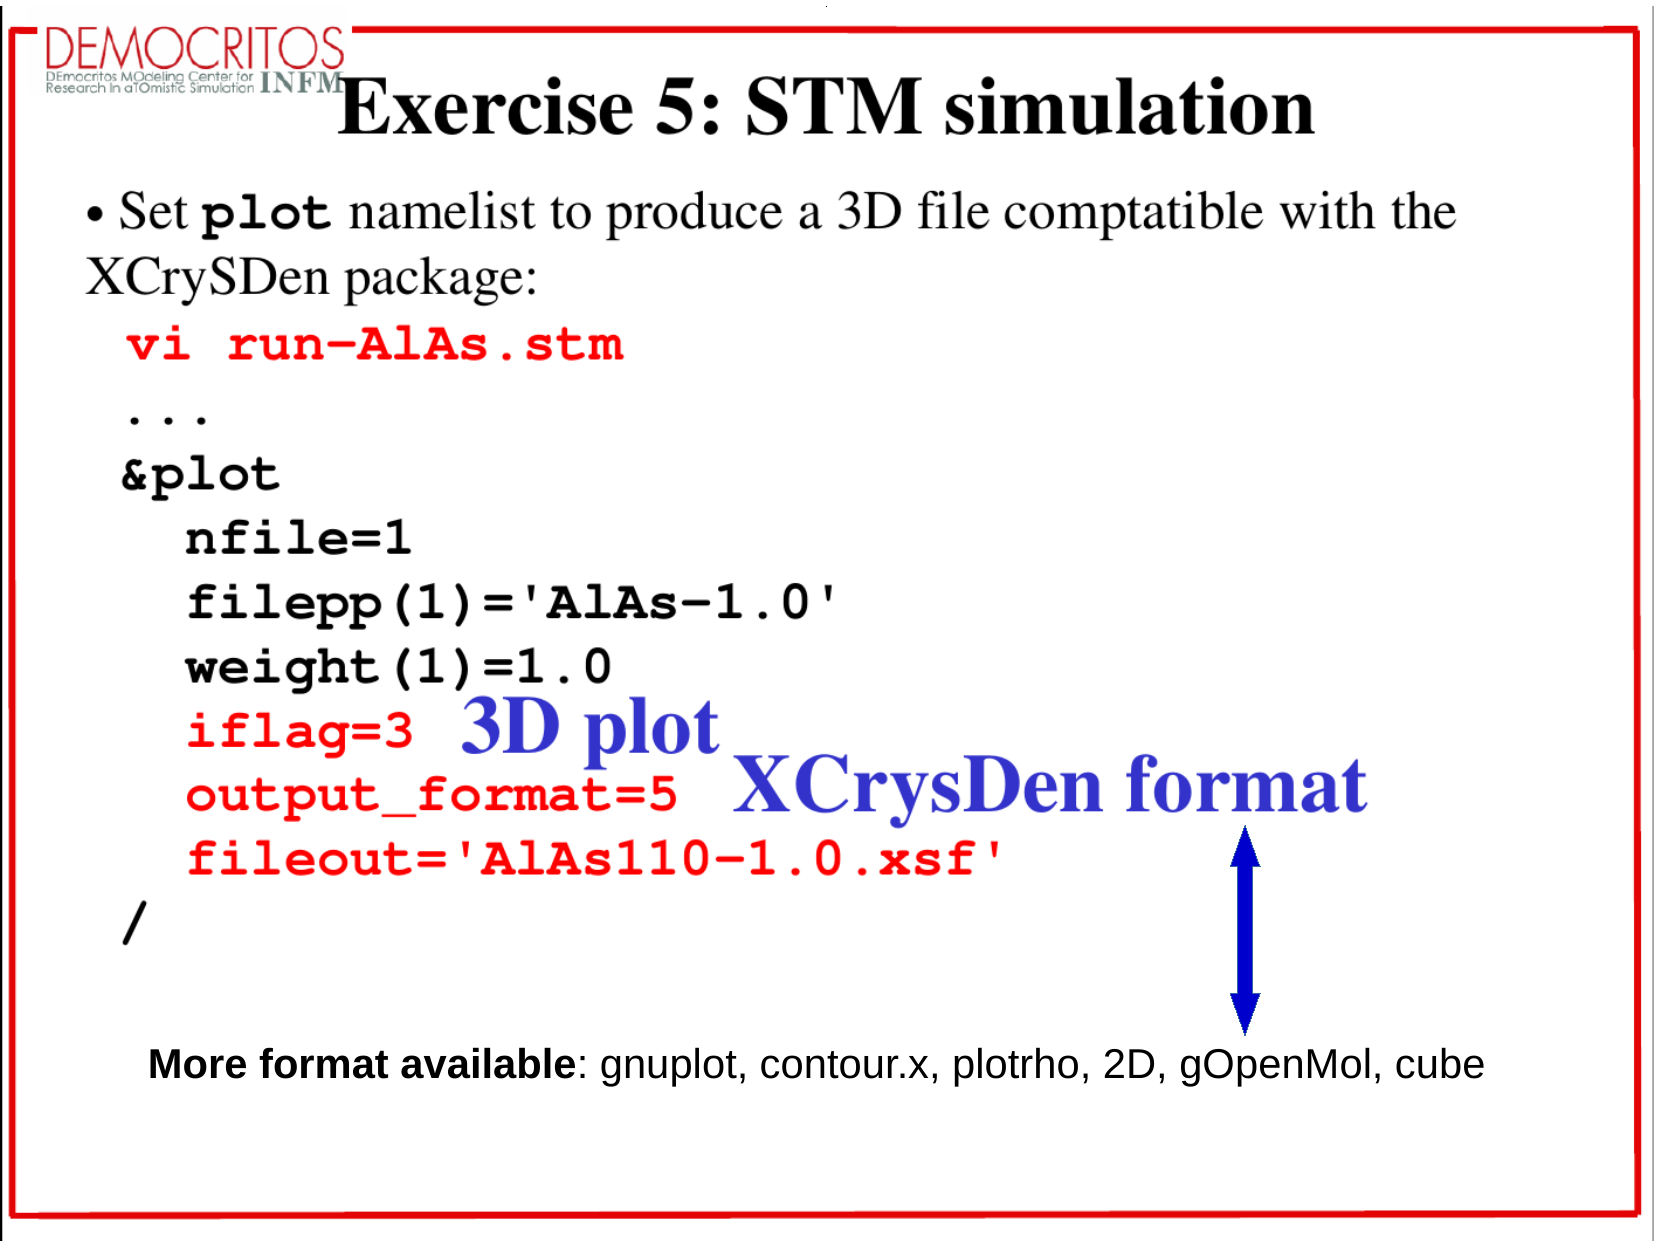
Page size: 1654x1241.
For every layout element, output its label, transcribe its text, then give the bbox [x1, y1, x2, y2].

text_box [1230, 825, 1261, 1036]
text_box More format available: gnuplot, contour.x, plotrho, 2D, gOpenMol, cube [133, 1033, 1513, 1096]
picture [0, 6, 1654, 1241]
